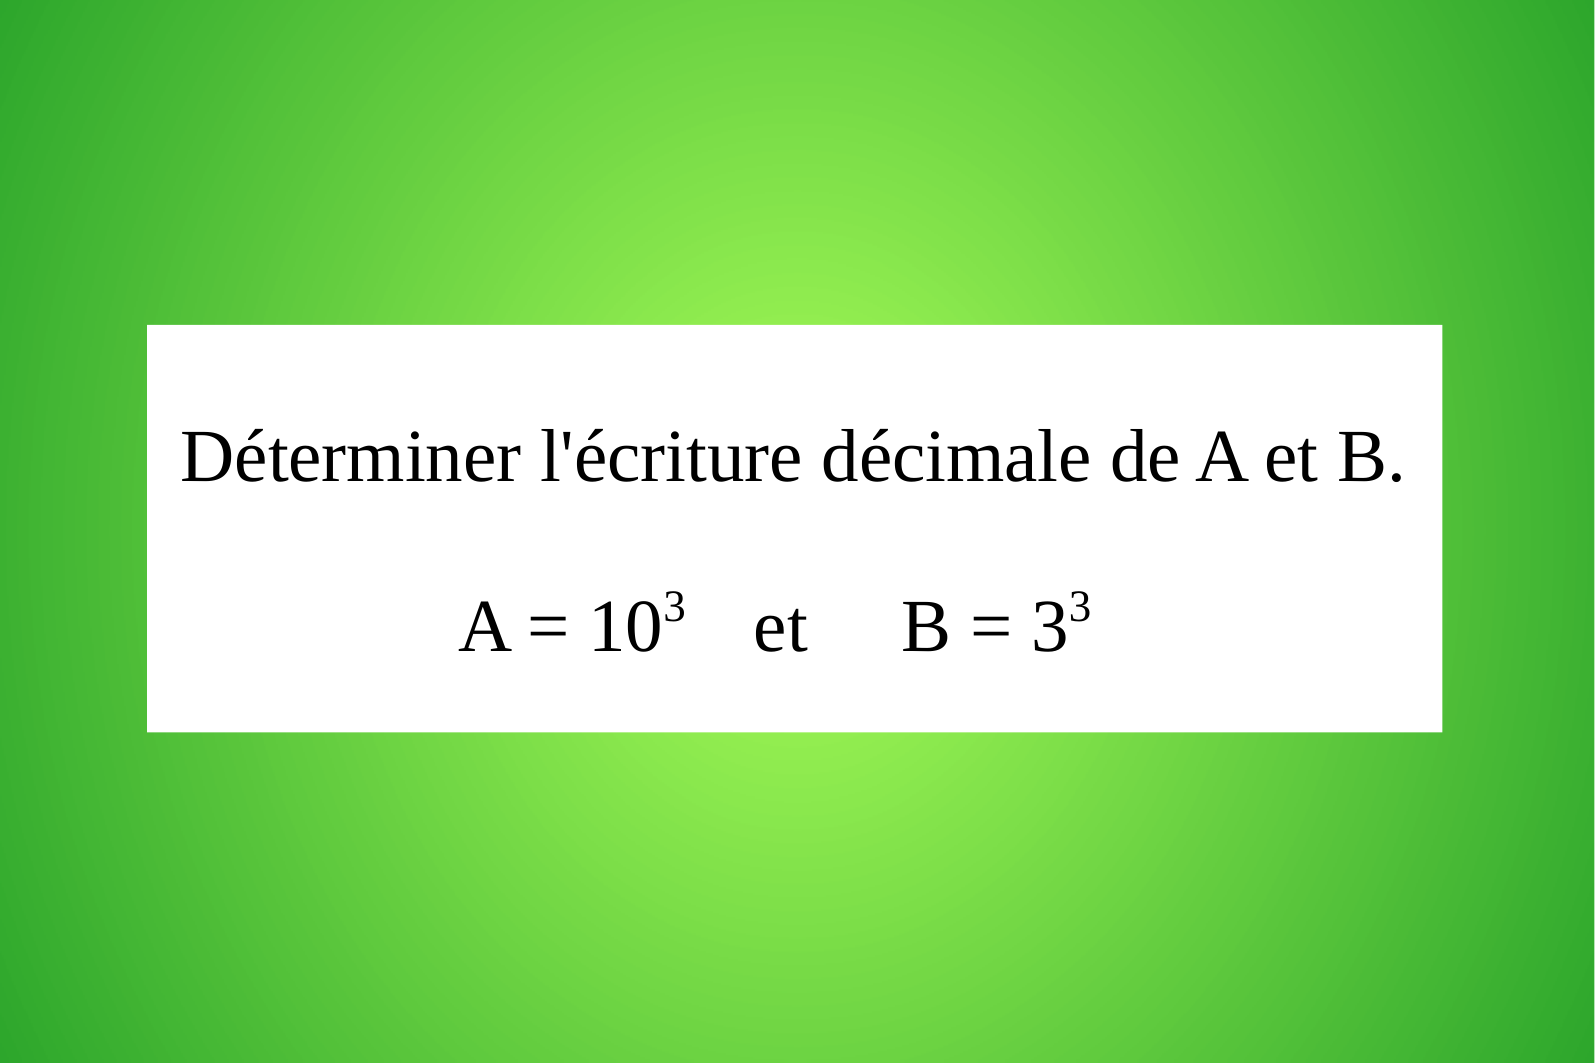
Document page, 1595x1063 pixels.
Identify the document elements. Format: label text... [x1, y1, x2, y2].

picture [0, 0, 1595, 1063]
text_box Déterminer l'écriture décimale de A et B. A = 103 et B = 33 [147, 324, 1443, 733]
